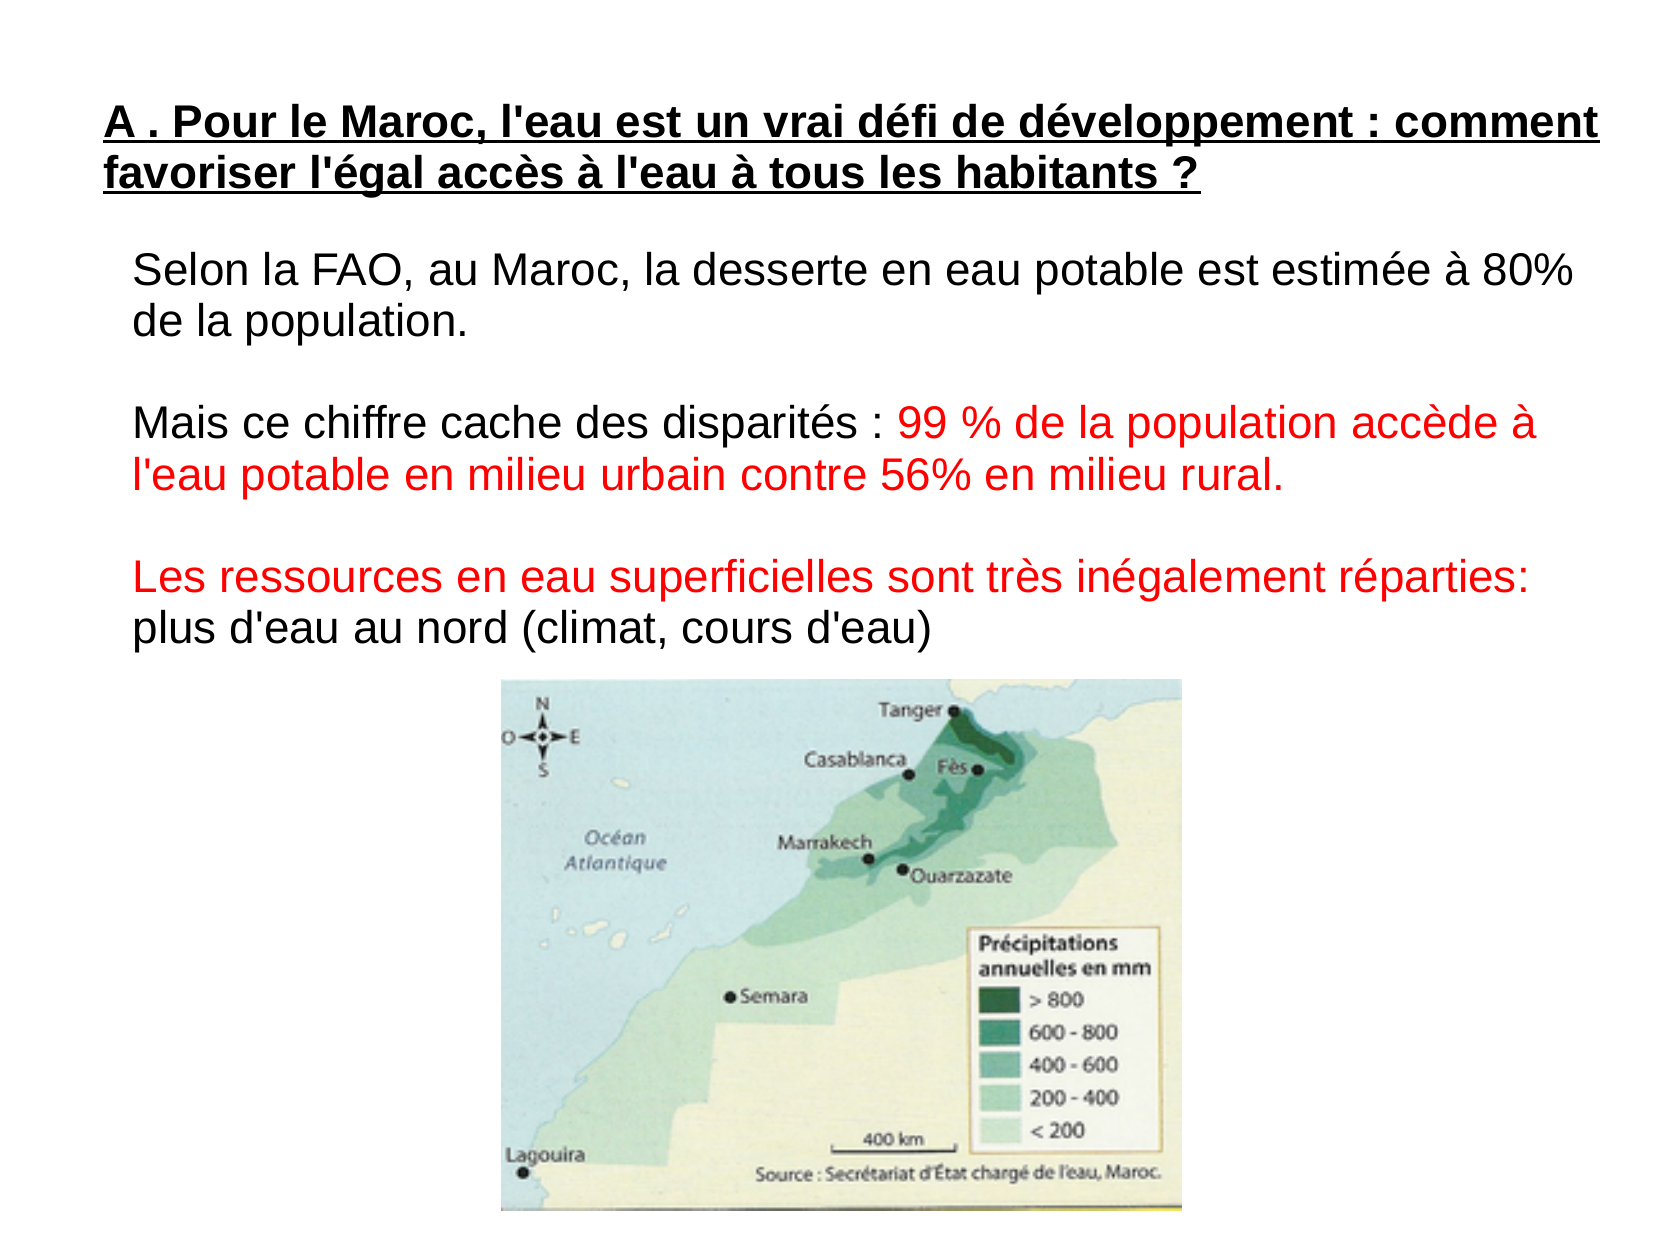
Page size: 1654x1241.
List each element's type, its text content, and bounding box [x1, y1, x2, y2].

text_box Selon la FAO, au Maroc, la desserte en eau potable est estimée à 80% de la population. Mais ce chiffre cache des disparités : 99 % de la population accède à l'eau potable en milieu urbain contre 56% en milieu rural. Les ressources en eau superficielles sont très inégalement réparties: plus d'eau au nord (climat, cours d'eau) [118, 236, 1595, 1241]
text_box A . Pour le Maroc, l'eau est un vrai défi de développement : comment favoriser l'égal accès à l'eau à tous les habitants ? [88, 88, 1625, 261]
picture [501, 679, 1182, 1211]
